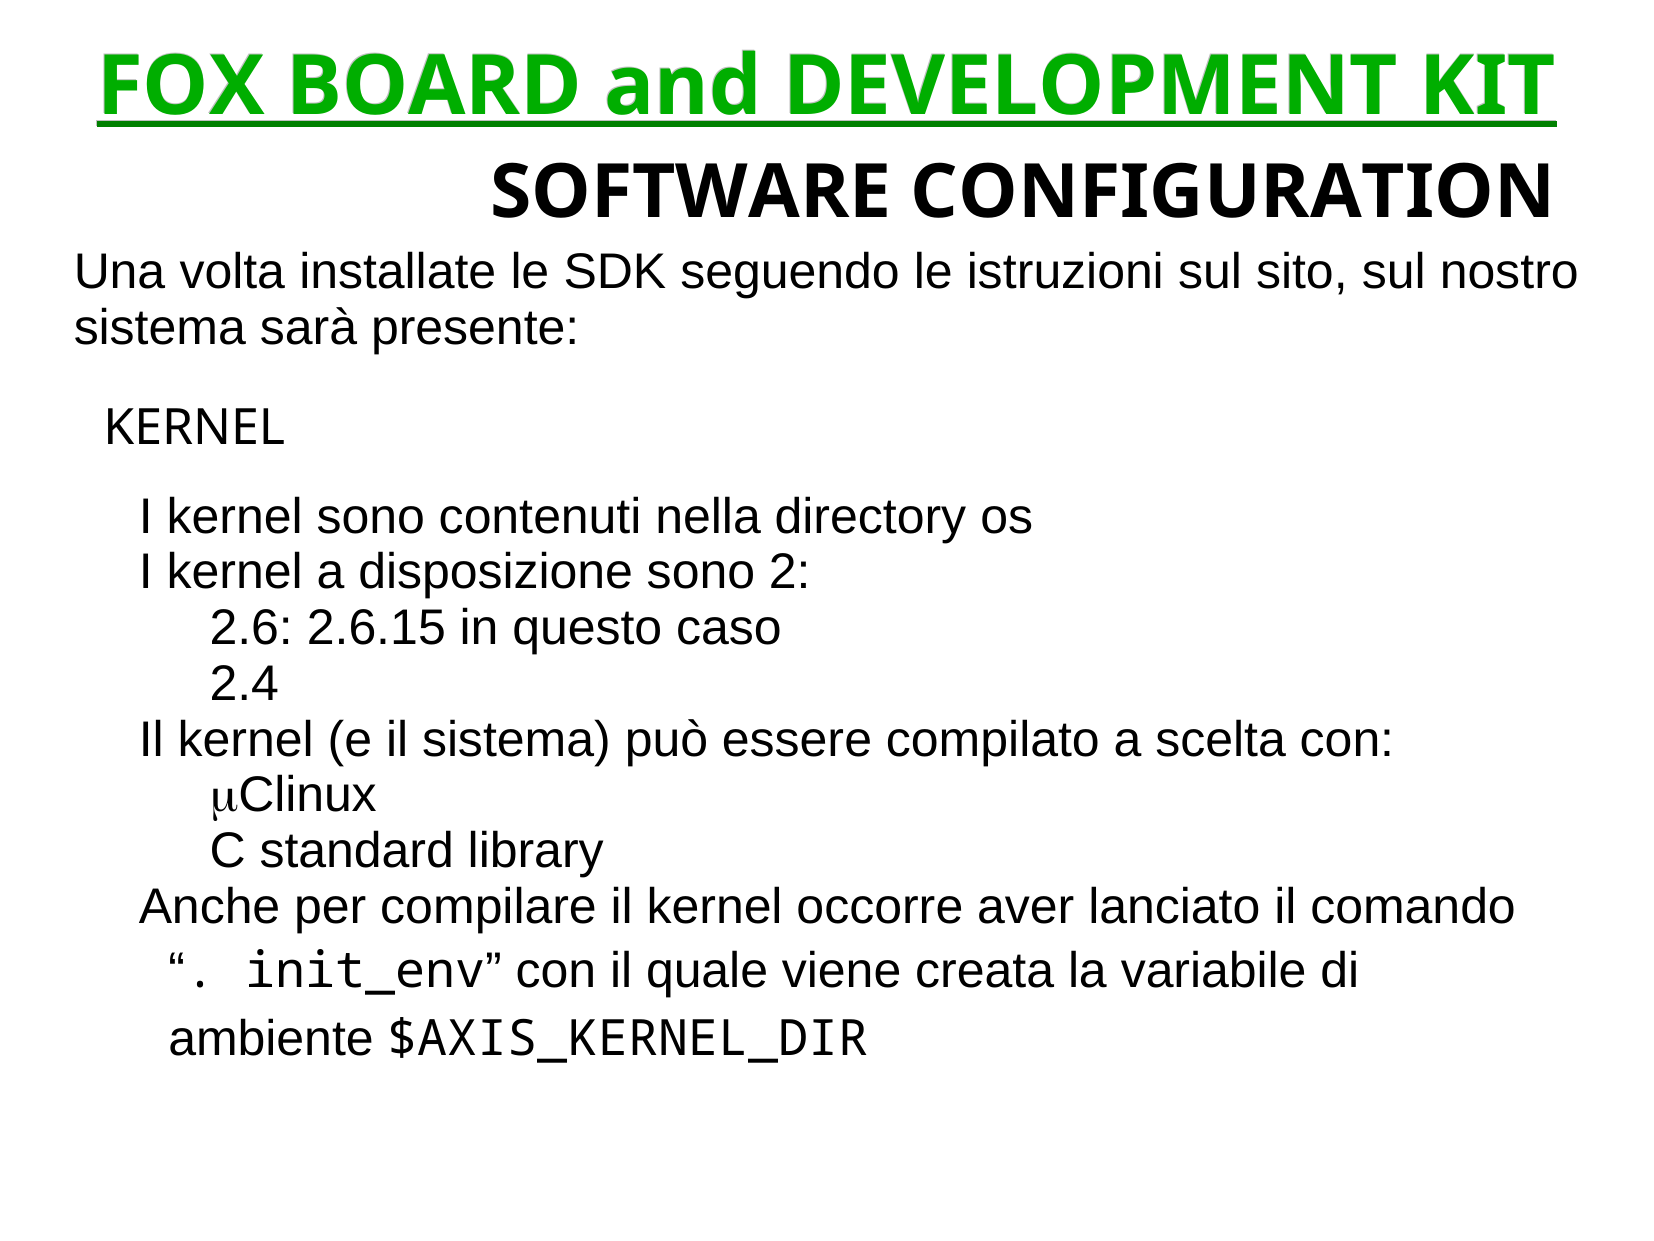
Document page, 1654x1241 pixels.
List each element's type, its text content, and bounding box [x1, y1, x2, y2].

text_box FOX BOARD and DEVELOPMENT KIT [0, 17, 1654, 137]
text_box Una volta installate le SDK seguendo le istruzioni sul sito, sul nostro sistema sarà presente: [59, 236, 1595, 363]
text_box KERNEL I kernel sono contenuti nella directory os I kernel a disposizione sono 2: 2.6: 2.6.15 in questo caso 2.4 Il kernel (e il sistema) può essere compilato a scelta con: mClinux C standard library Anche per compilare il kernel occorre aver lanciato il comando “. init_env” con il quale viene creata la variabile di ambiente $AXIS_KERNEL_DIR [88, 383, 1536, 1044]
text_box SOFTWARE CONFIGURATION [383, 129, 1571, 232]
